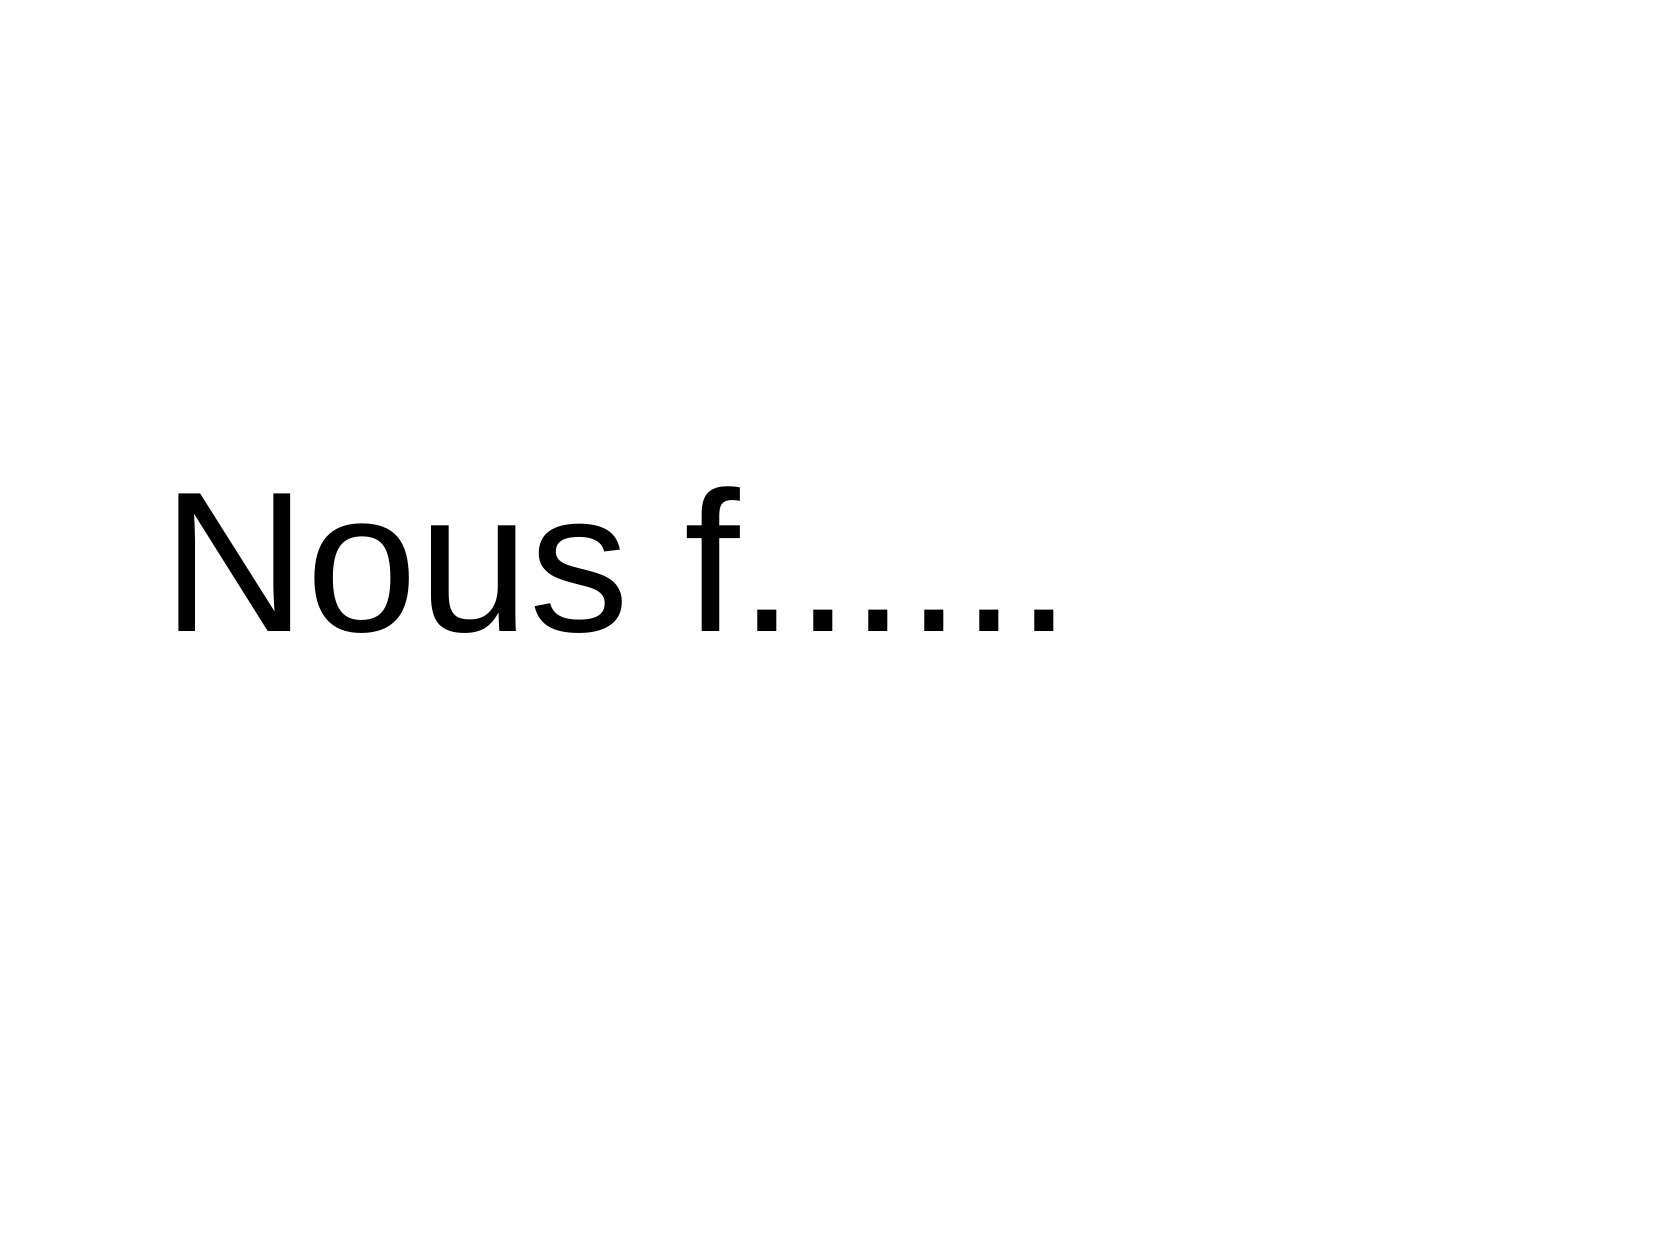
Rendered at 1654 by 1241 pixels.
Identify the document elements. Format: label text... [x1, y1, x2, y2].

text_box Nous f...... [147, 442, 1595, 682]
